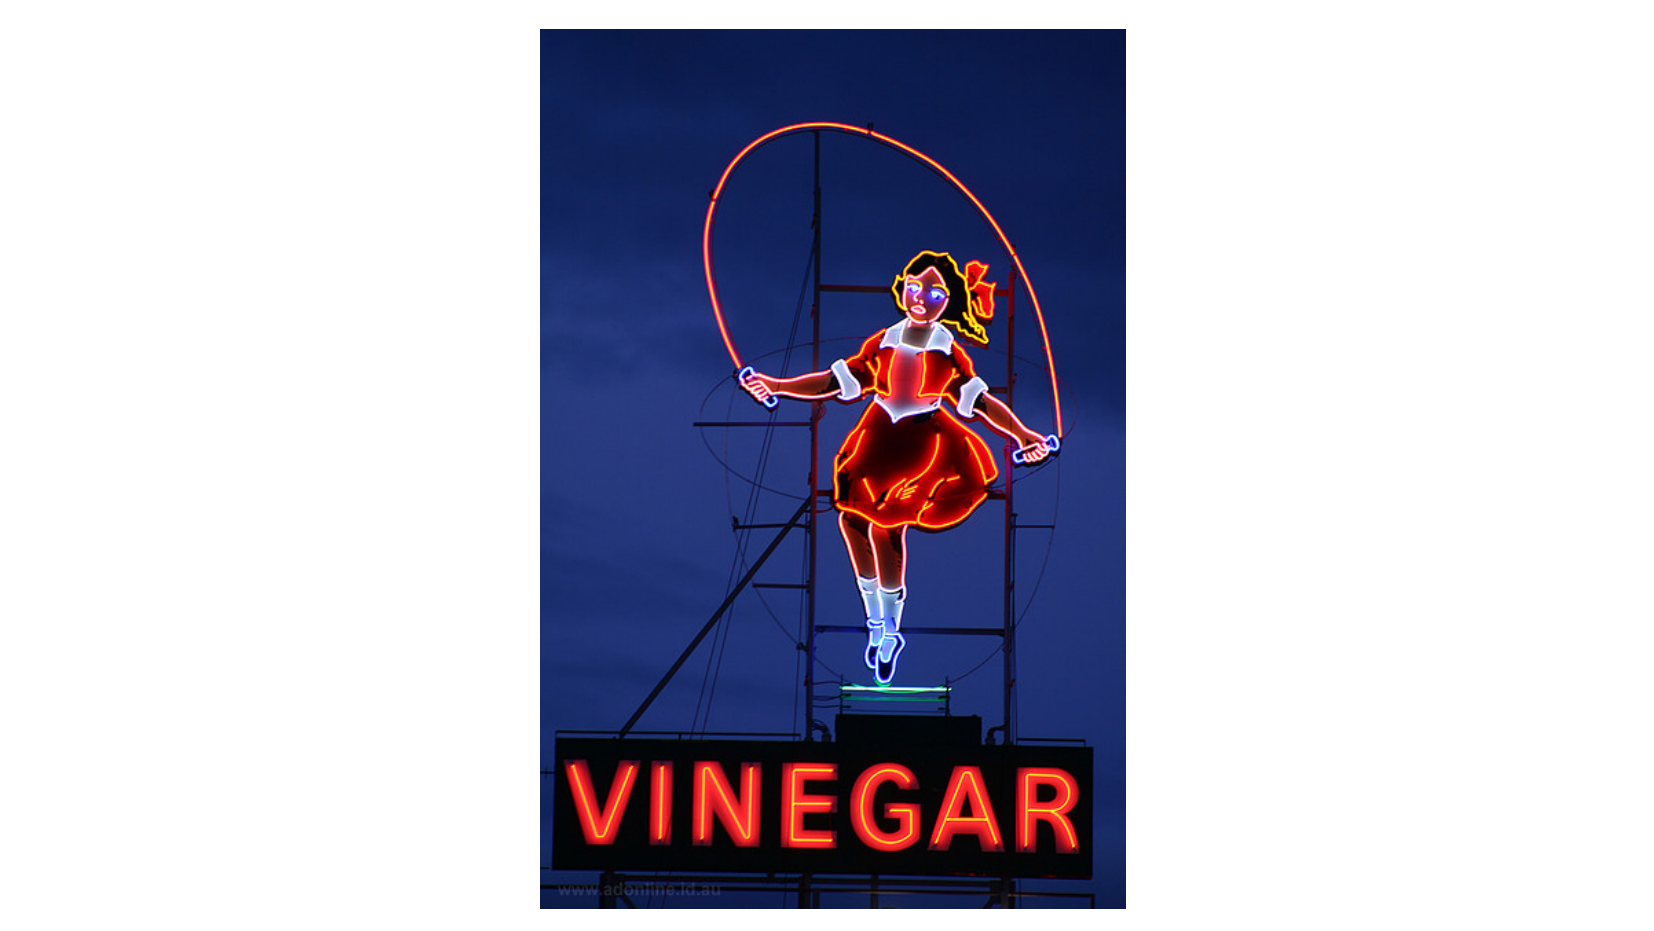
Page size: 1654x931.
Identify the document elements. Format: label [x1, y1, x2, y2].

picture [540, 29, 1126, 909]
